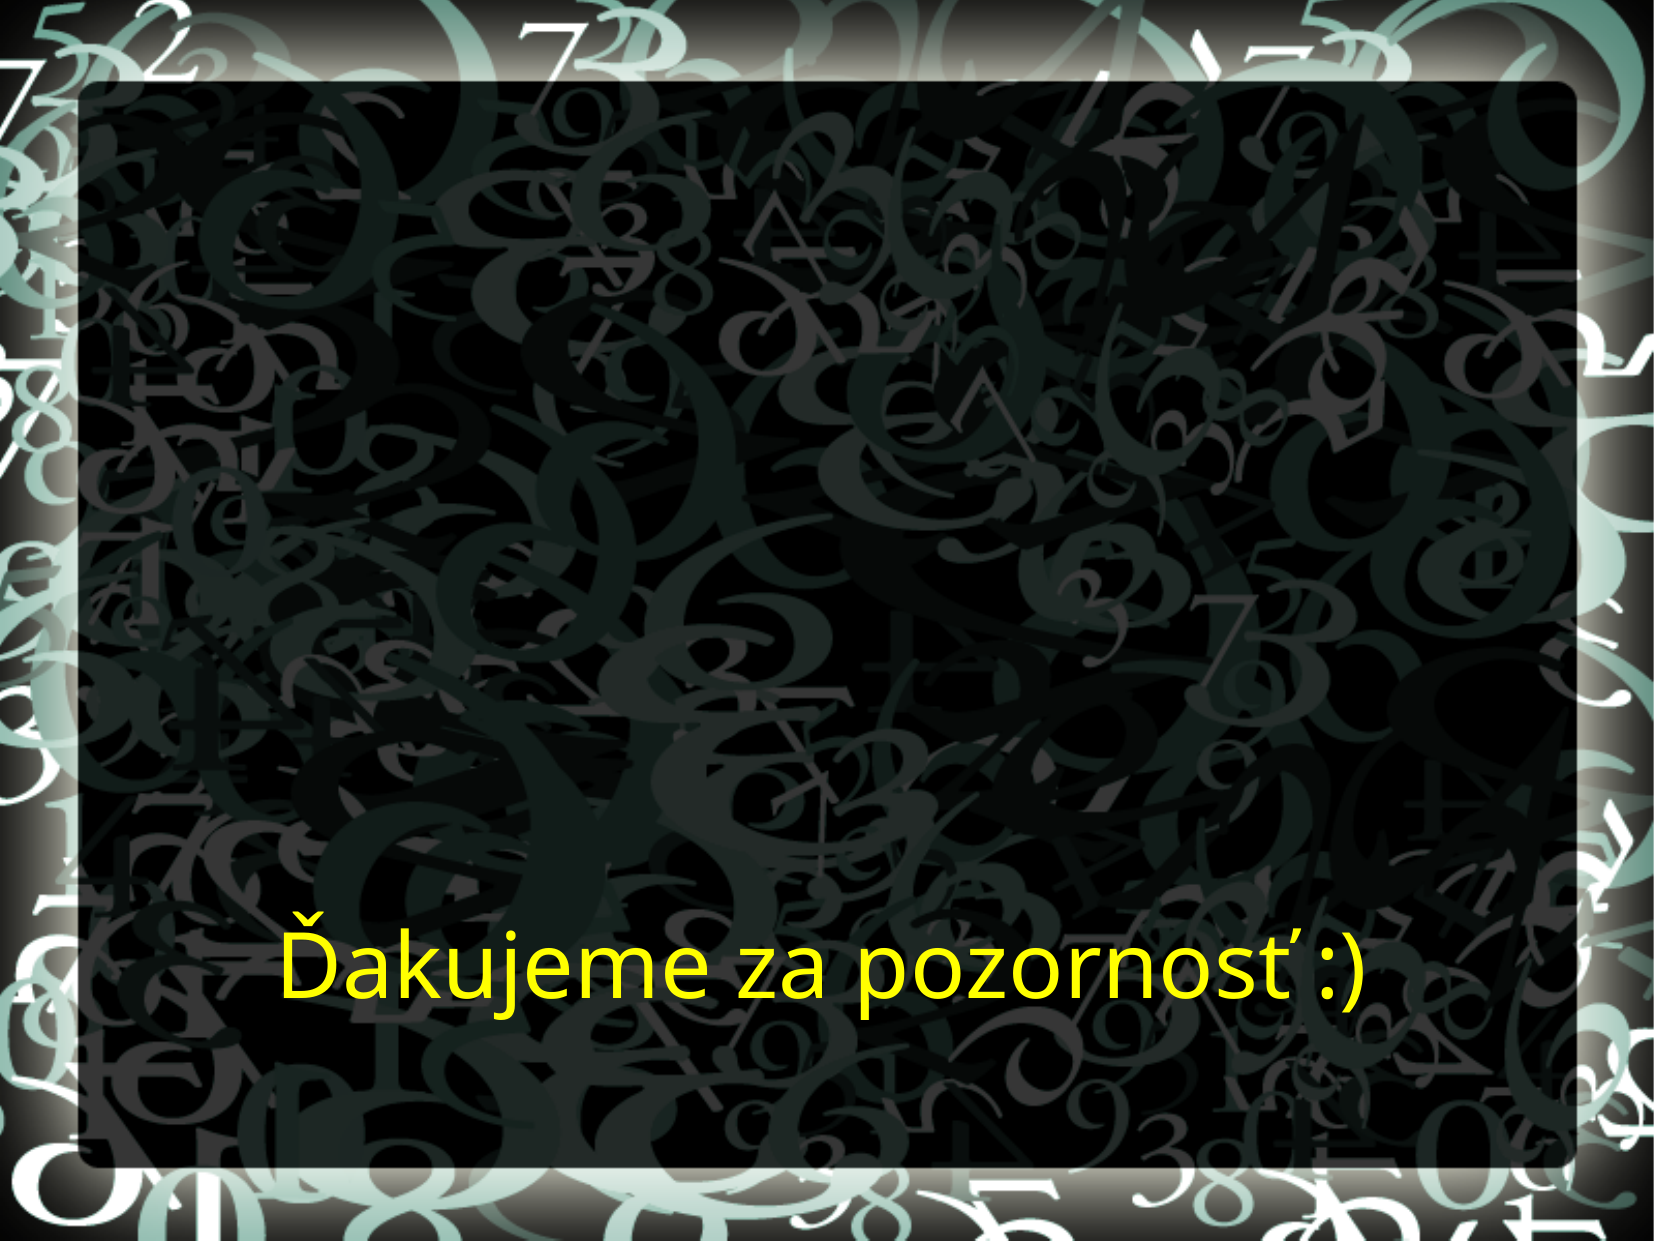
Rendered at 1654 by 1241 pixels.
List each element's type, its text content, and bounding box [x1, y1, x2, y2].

picture [0, 0, 1654, 1241]
title Ďakujeme za pozornosť :) [77, 859, 1566, 1067]
